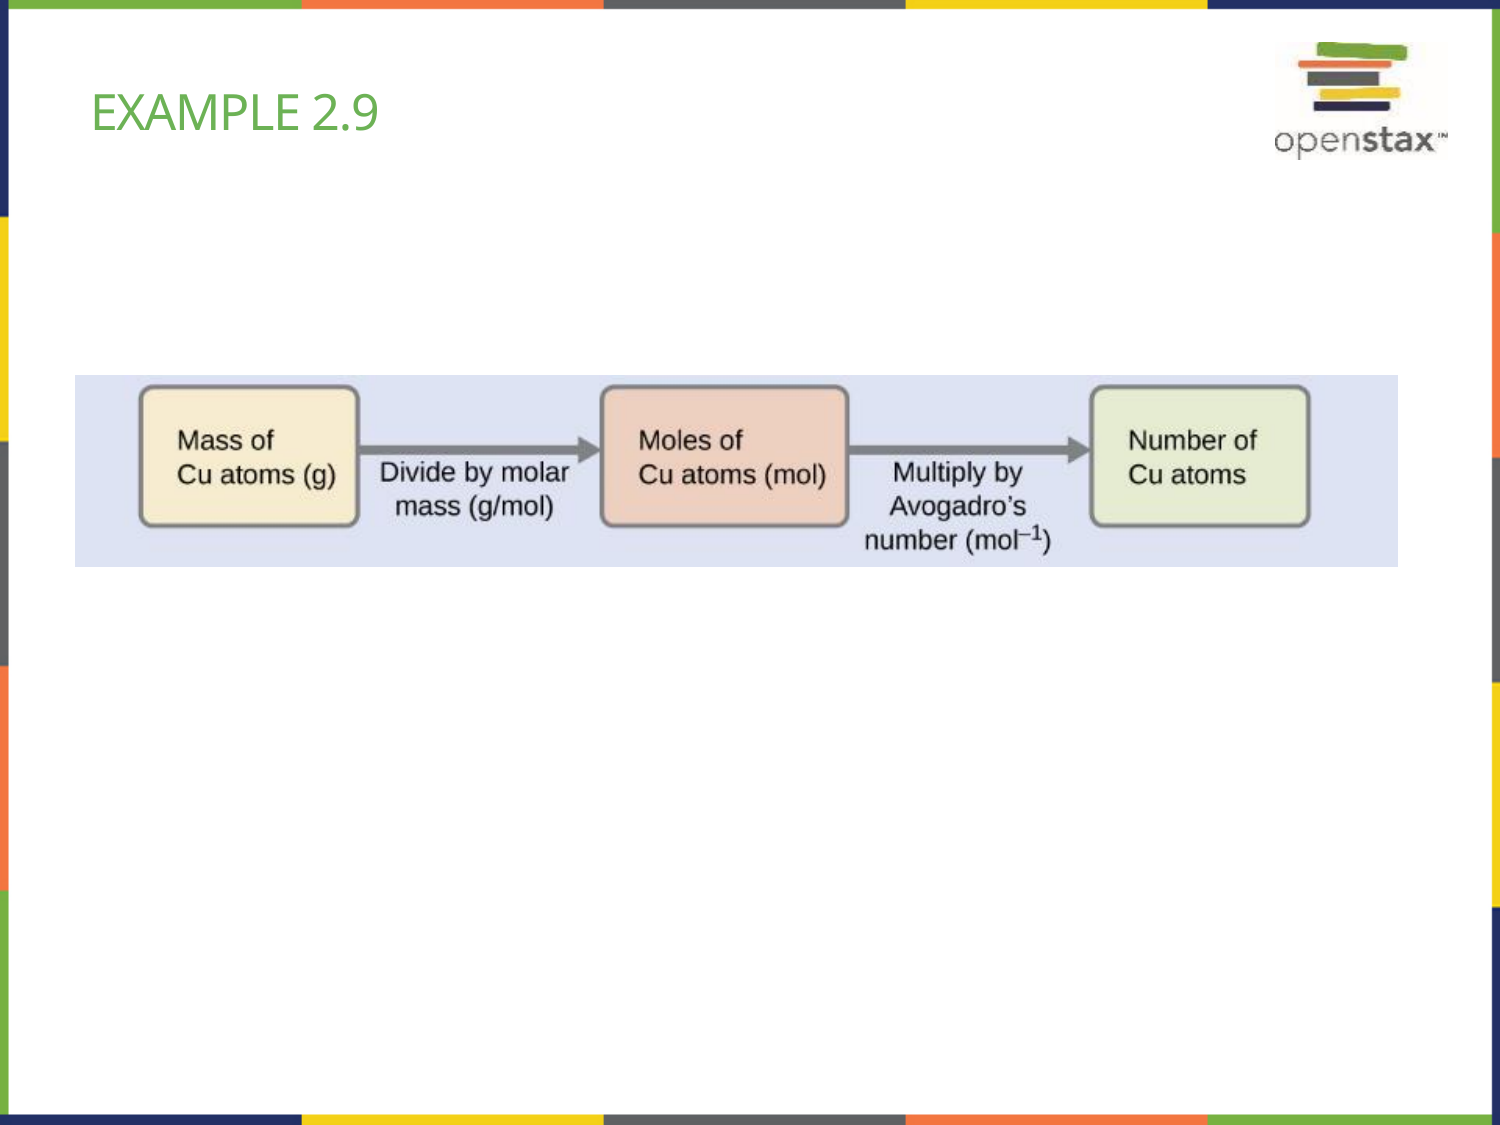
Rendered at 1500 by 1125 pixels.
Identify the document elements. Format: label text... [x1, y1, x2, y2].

title Example 2.9 [75, 39, 1398, 148]
picture [0, 0, 1500, 1125]
